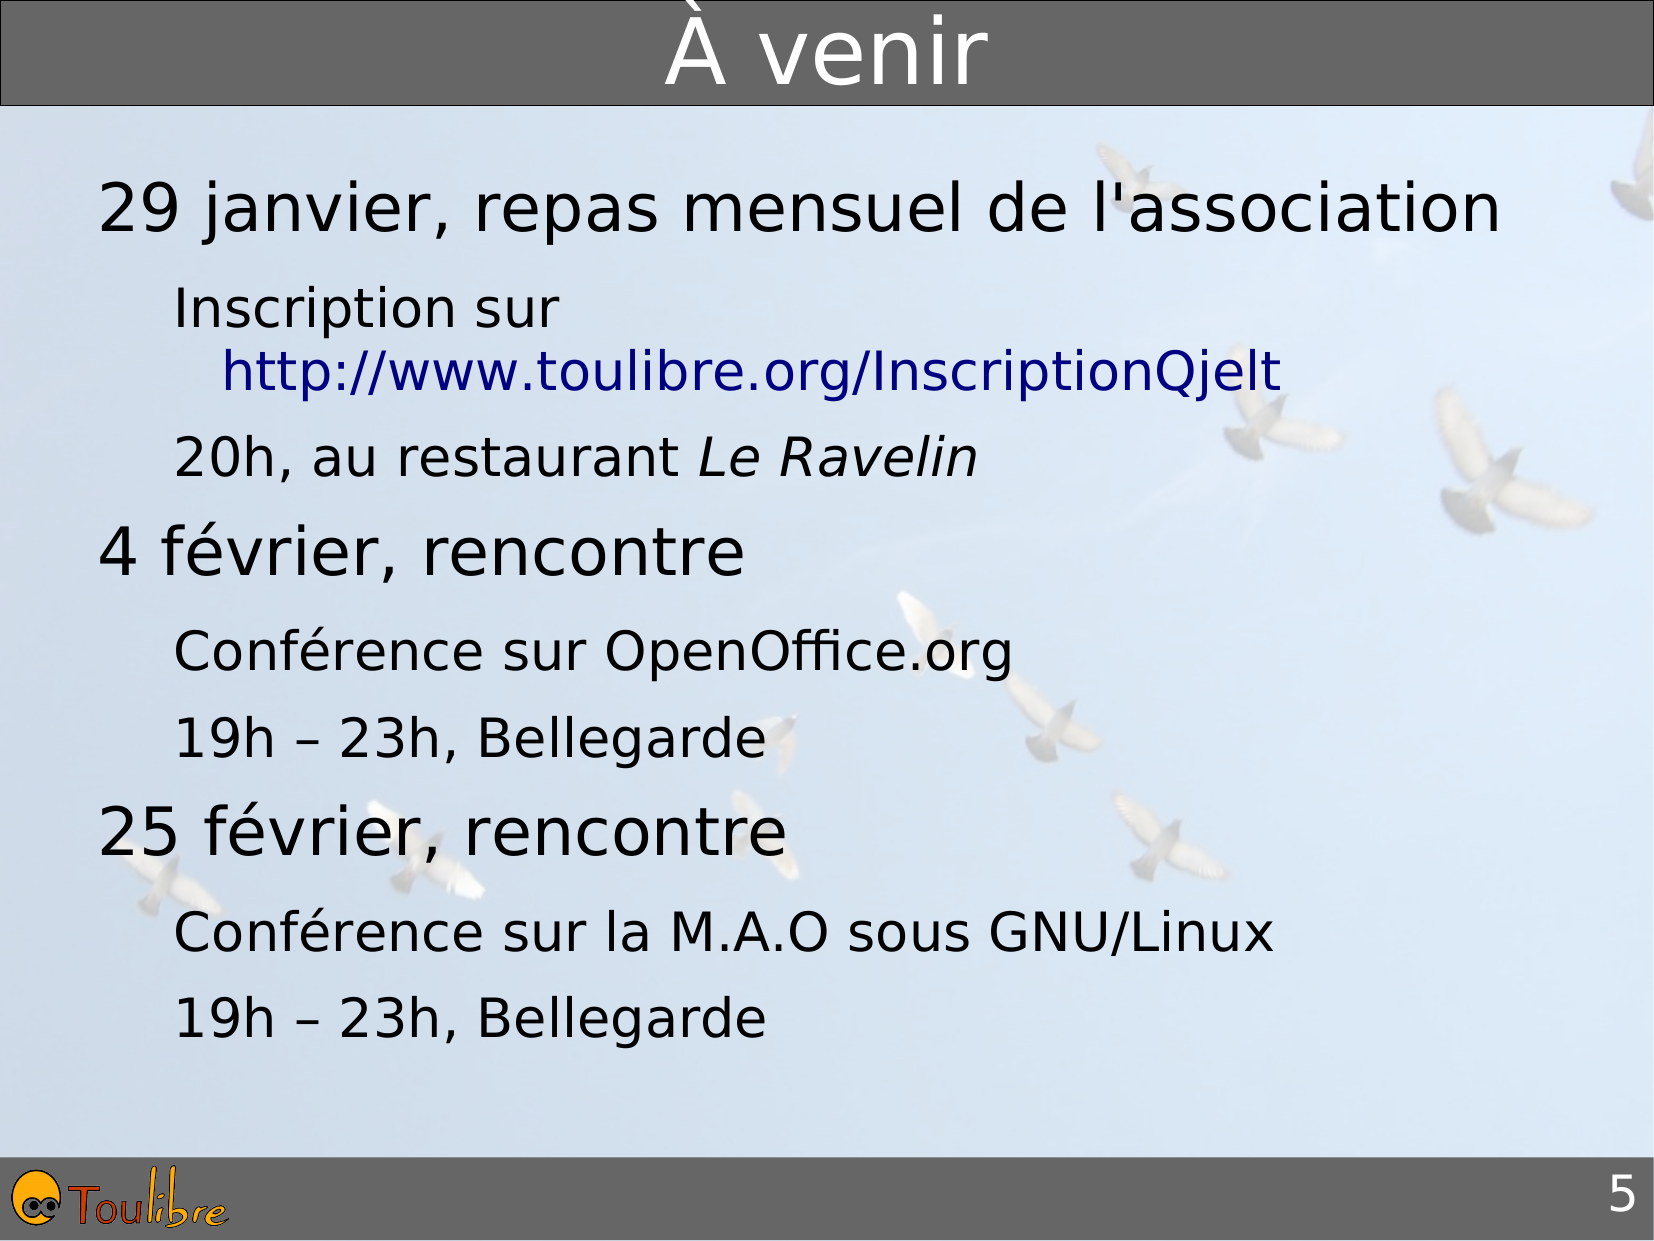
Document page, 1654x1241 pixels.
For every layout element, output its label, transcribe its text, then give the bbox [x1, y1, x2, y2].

list 29 janvier, repas mensuel de l'association Inscription sur http://www.toulibre.org/InscriptionQjelt 20h, au restaurant Le Ravelin 4 février, rencontre Conférence sur OpenOffice.org 19h – 23h, Bellegarde 25 février, rencontre Conférence sur la M.A.O sous GNU/Linux 19h – 23h, Bellegarde [79, 169, 1568, 1117]
title À venir [0, 0, 1654, 107]
picture [11, 1165, 229, 1228]
